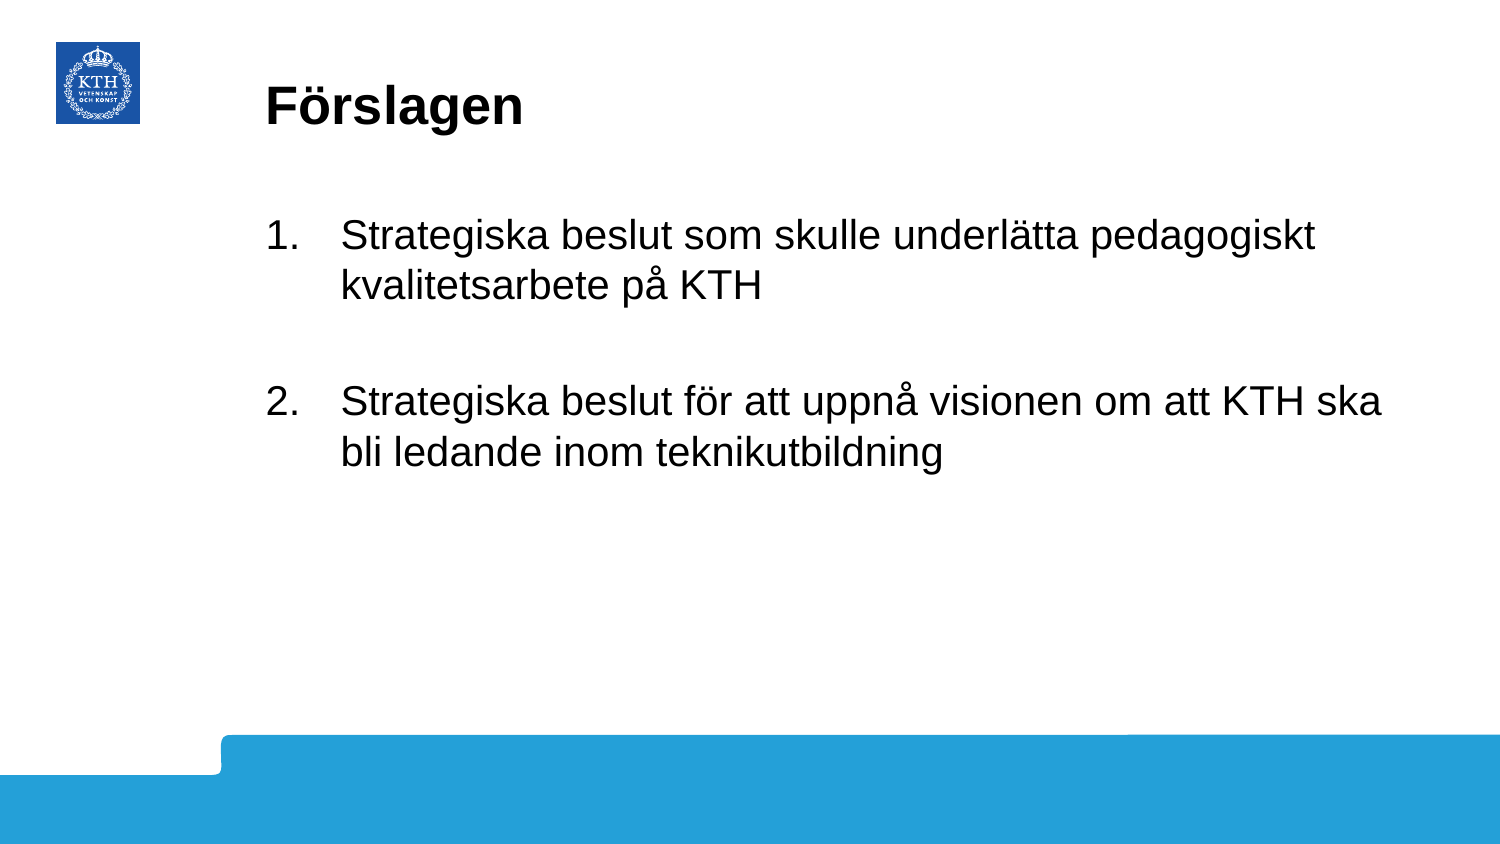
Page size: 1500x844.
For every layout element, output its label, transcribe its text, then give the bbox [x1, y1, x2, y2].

list Strategiska beslut som skulle underlätta pedagogiskt kvalitetsarbete på KTH Strategiska beslut för att uppnå visionen om att KTH ska bli ledande inom teknikutbildning [265, 207, 1404, 545]
title Förslagen [265, 53, 1404, 136]
